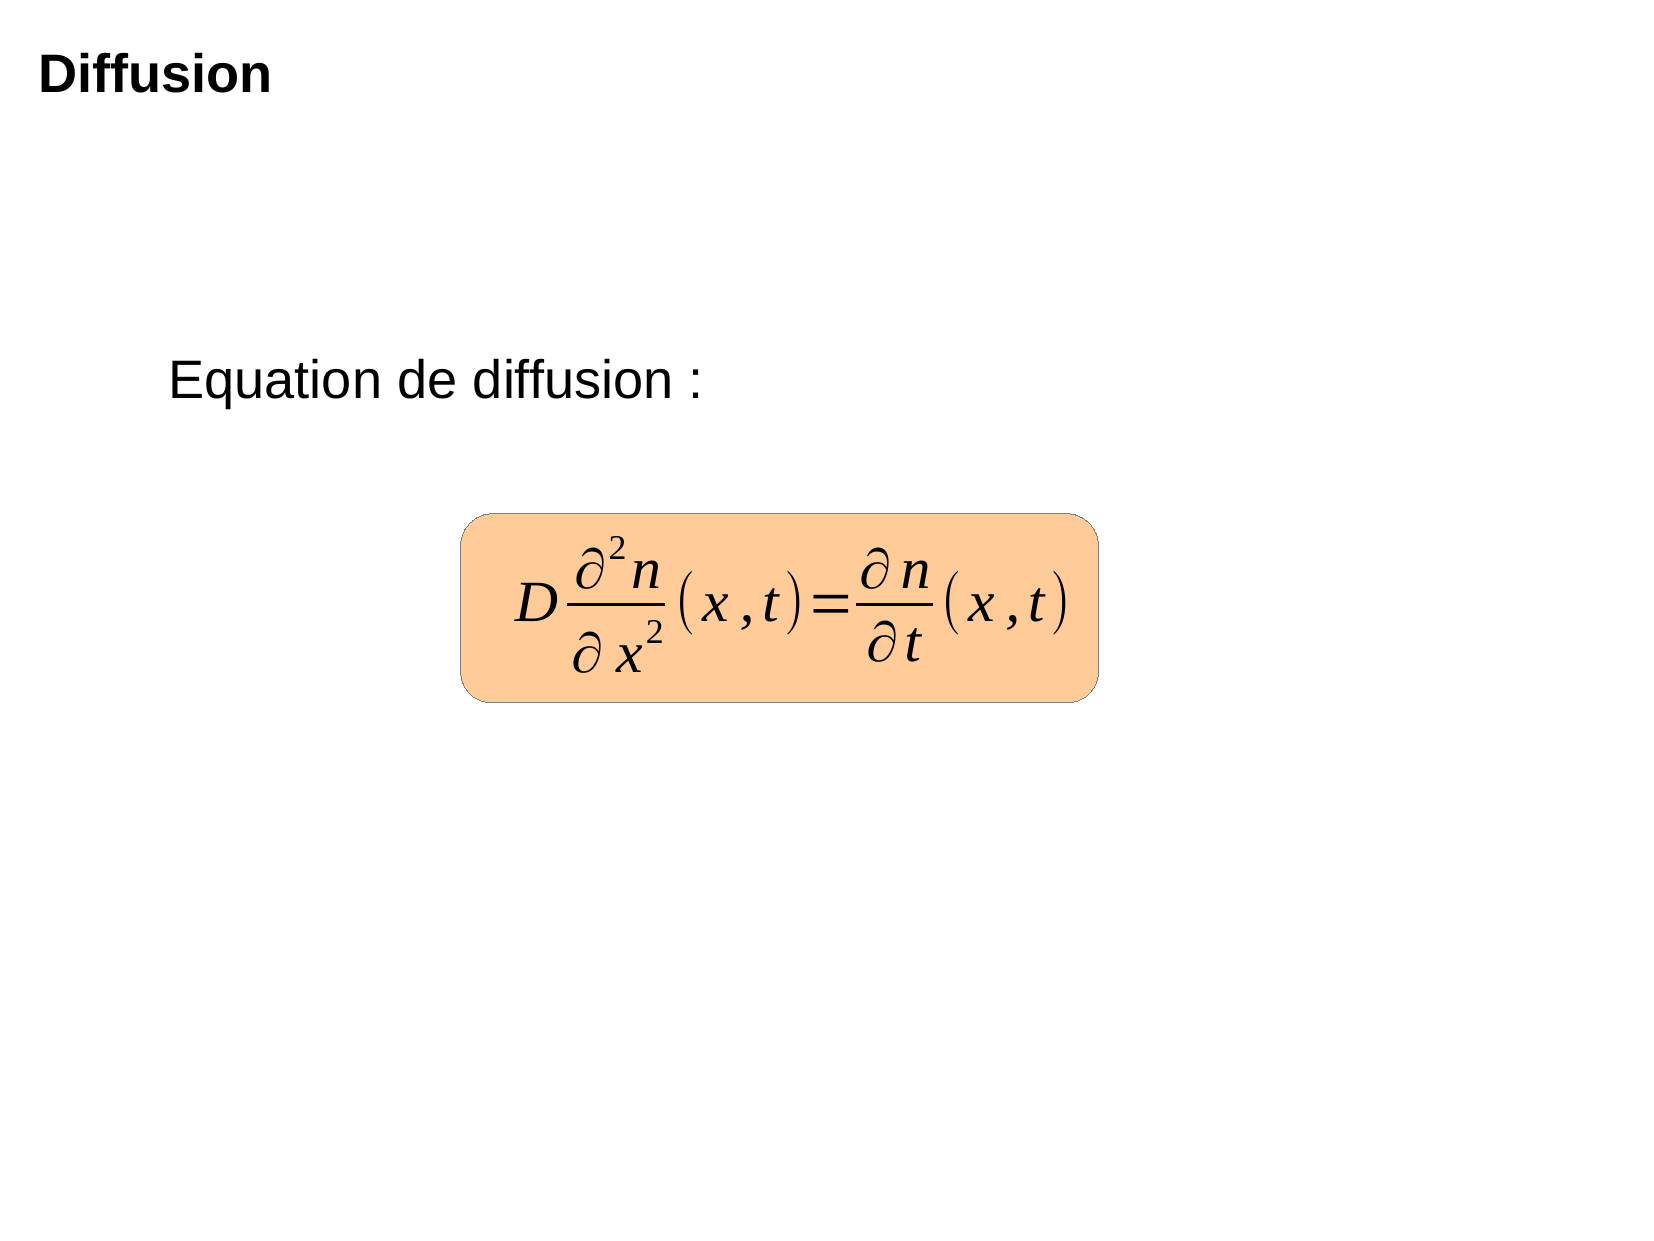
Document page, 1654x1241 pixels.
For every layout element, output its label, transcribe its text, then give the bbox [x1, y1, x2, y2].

text_box Equation de diffusion : [153, 342, 1229, 418]
text_box [460, 513, 1099, 703]
text_box Diffusion [23, 35, 804, 113]
chart [496, 526, 1087, 686]
